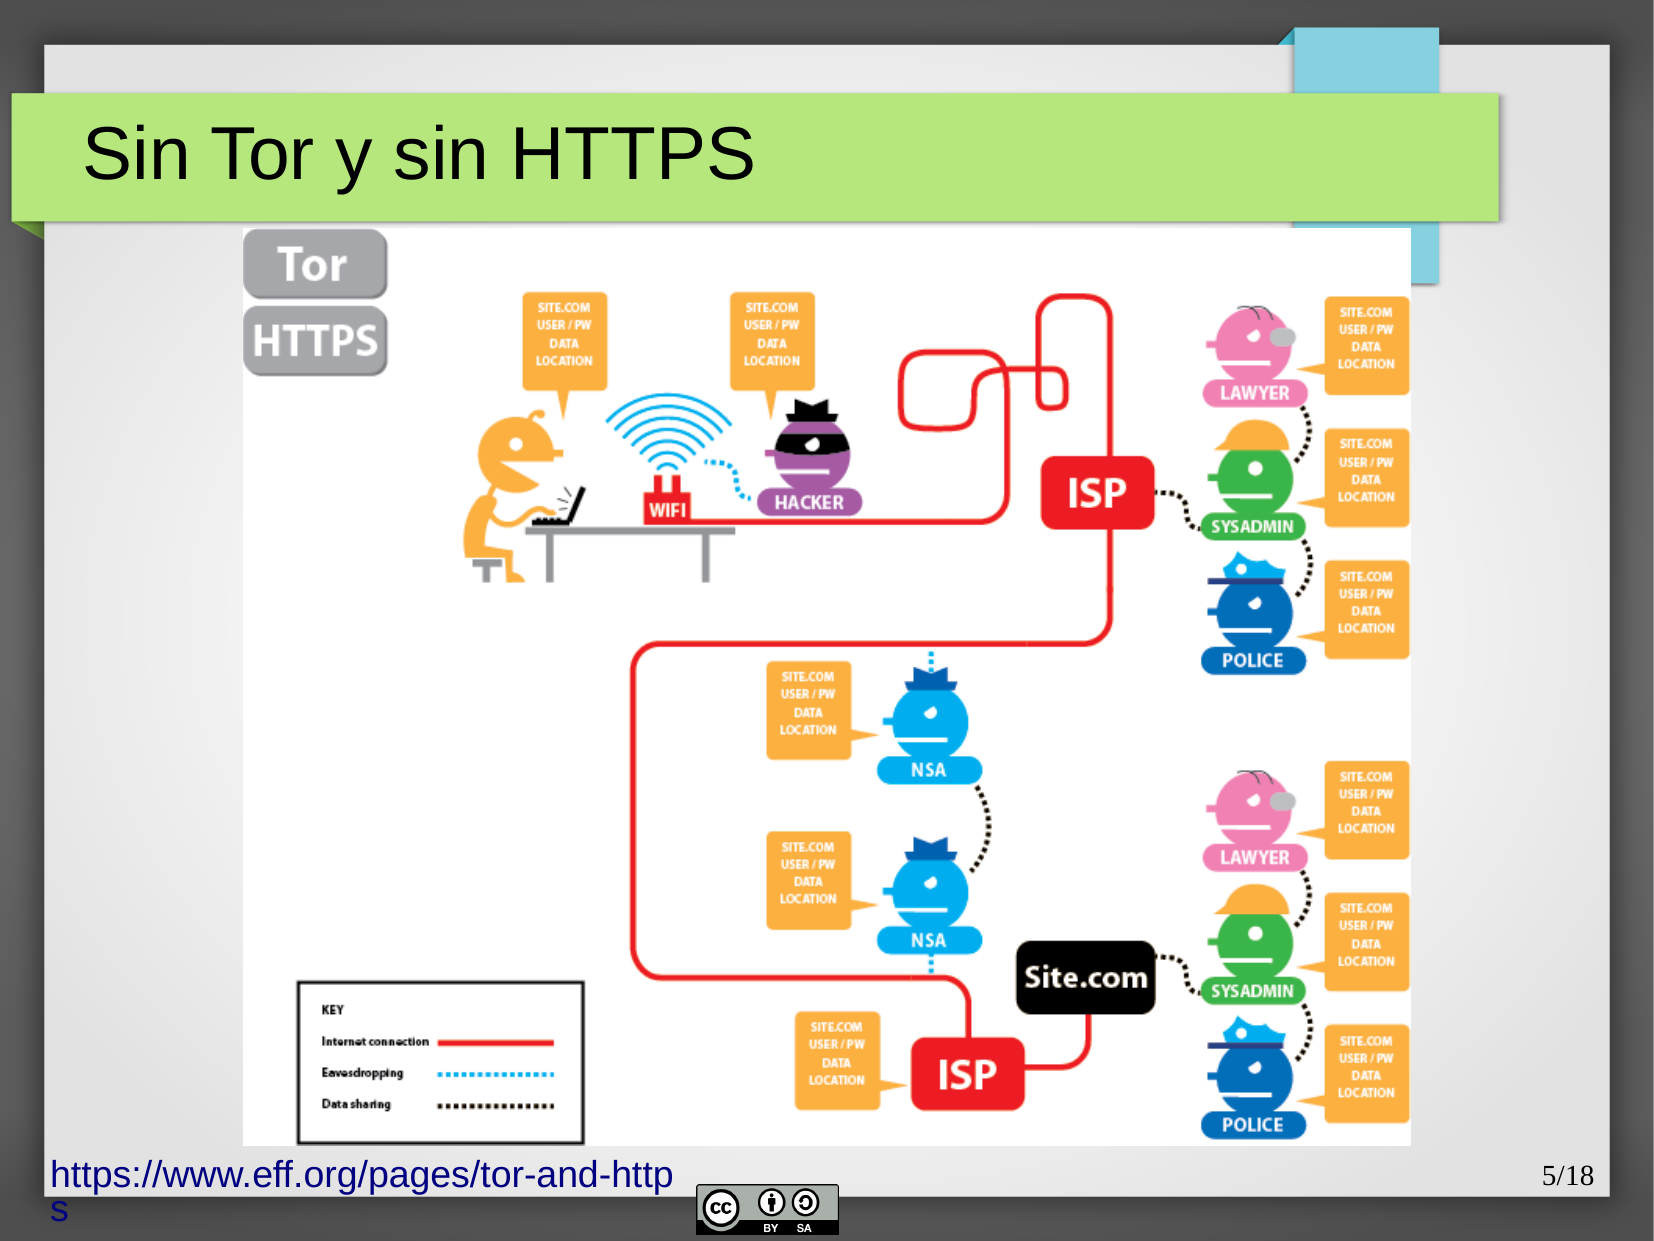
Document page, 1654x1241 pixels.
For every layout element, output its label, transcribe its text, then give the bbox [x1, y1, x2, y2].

title Sin Tor y sin HTTPS [82, 94, 1264, 213]
text_box https://www.eff.org/pages/tor-and-https [35, 1145, 706, 1203]
picture [0, 0, 1654, 1241]
